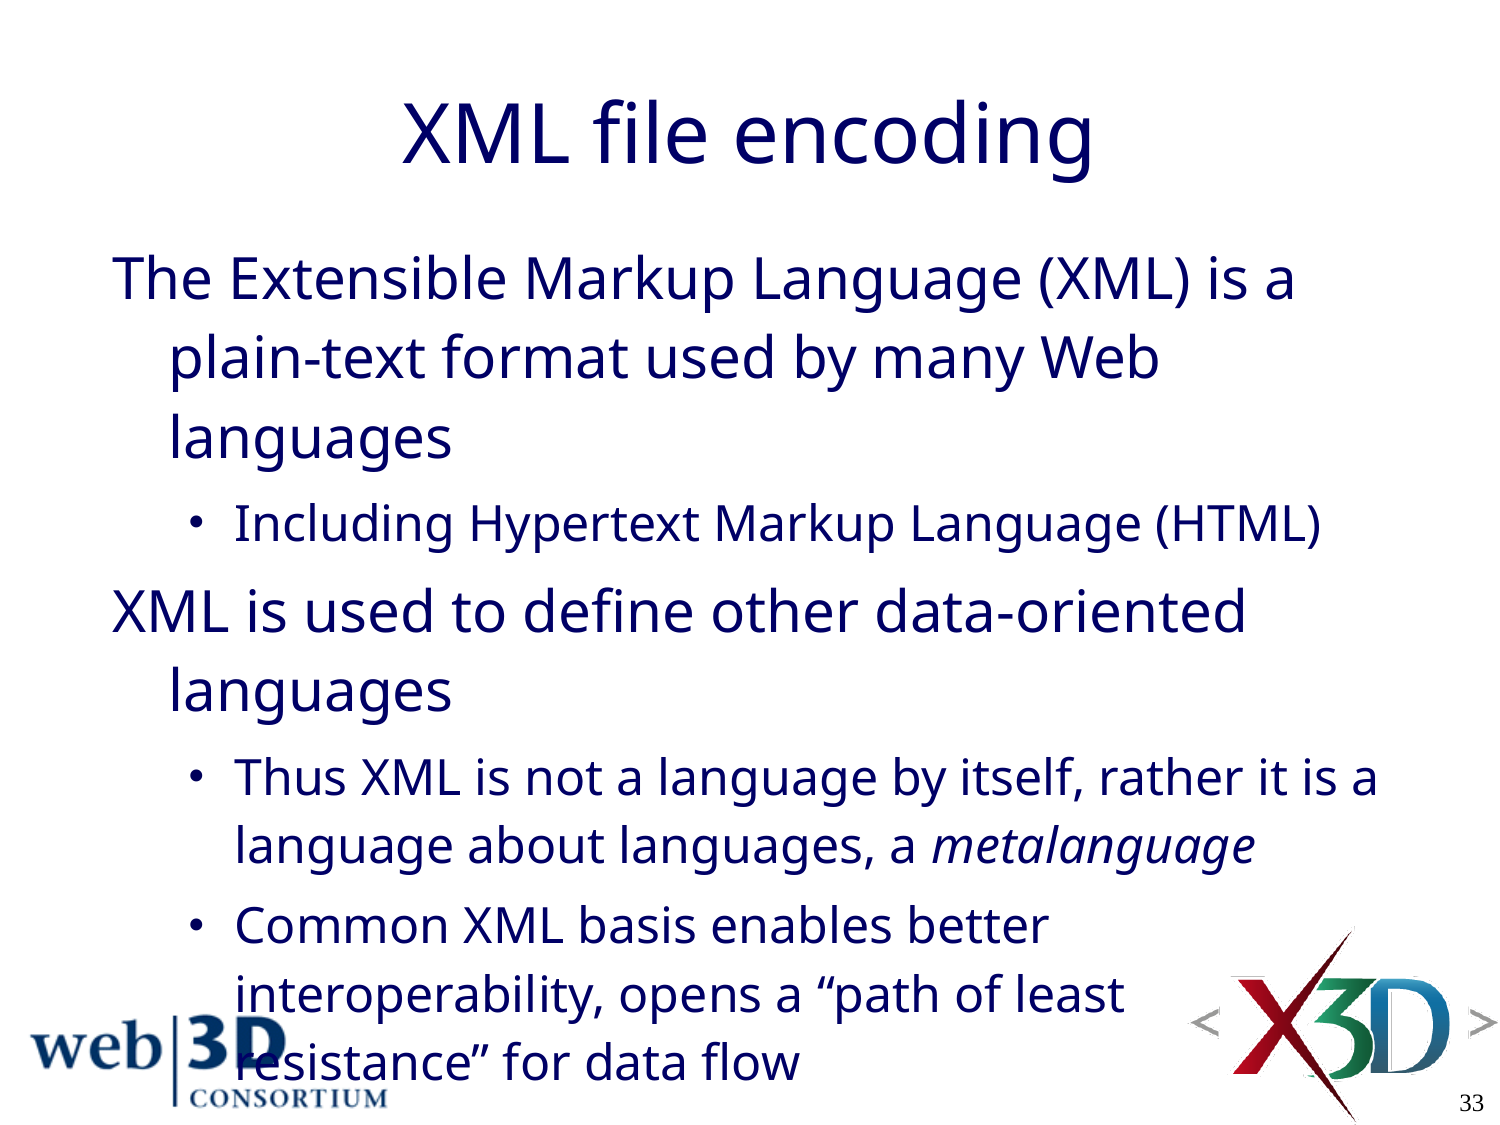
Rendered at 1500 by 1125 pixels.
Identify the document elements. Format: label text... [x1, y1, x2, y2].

title XML file encoding [112, 37, 1388, 226]
picture [1187, 926, 1500, 1125]
picture [12, 998, 413, 1118]
picture [351, 998, 367, 1009]
list The Extensible Markup Language (XML) is a plain-text format used by many Web languages Including Hypertext Markup Language (HTML) XML is used to define other data-oriented languages Thus XML is not a language by itself, rather it is a language about languages, a metalanguage Common XML basis enables better interoperability, opens a “path of least resistance” for data flow XML has many benefits and is well-suited for X3D [112, 237, 1388, 986]
picture [383, 998, 397, 1009]
